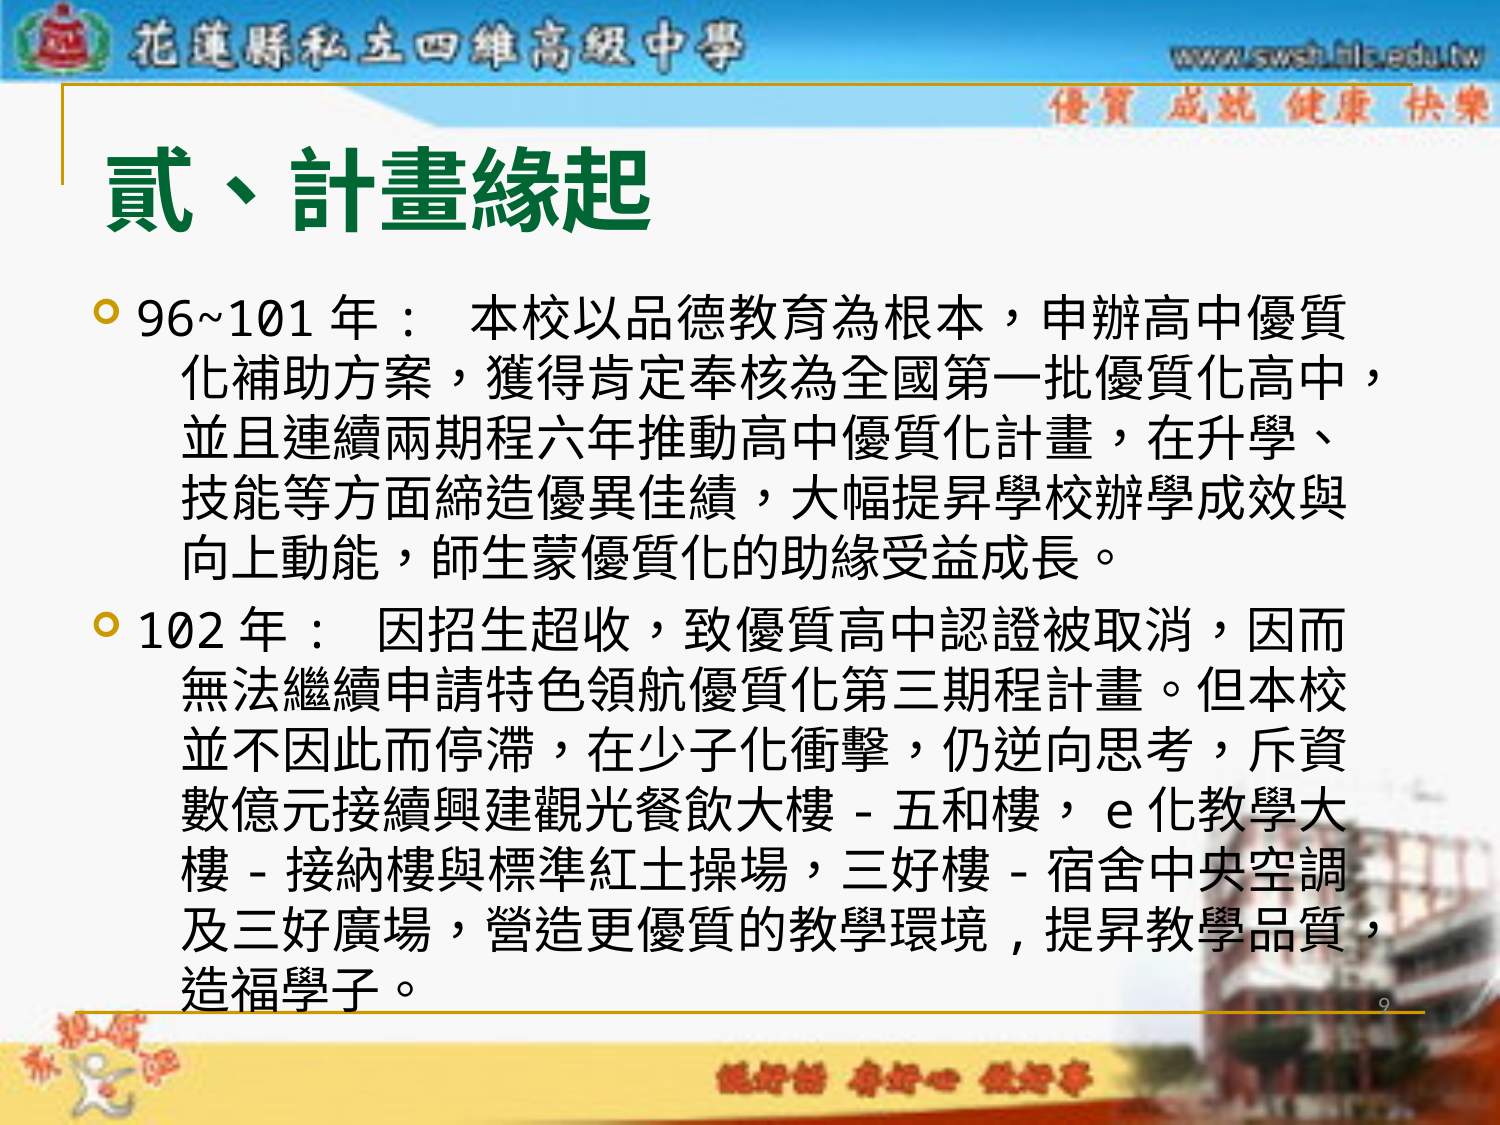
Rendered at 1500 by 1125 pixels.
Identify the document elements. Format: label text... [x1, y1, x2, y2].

title 貳、計畫緣起 [88, 125, 1270, 278]
text_box 96~101年: 本校以品德教育為根本，申辦高中優質化補助方案，獲得肯定奉核為全國第一批優質化高中，並且連續兩期程六年推動高中優質化計畫，在升學、技能等方面締造優異佳績，大幅提昇學校辦學成效與向上動能，師生蒙優質化的助緣受益成長。 102年: 因招生超收，致優質高中認證被取消，因而無法繼續申請特色領航優質化第三期程計畫。但本校並不因此而停滯，在少子化衝擊，仍逆向思考，斥資數億元接續興建觀光餐飲大樓-五和樓，e化教學大樓-接納樓與標準紅土操場，三好樓-宿舍中央空調及三好廣場，營造更優質的教學環境,提昇教學品質，造福學子。 [75, 278, 1364, 974]
text_box 8 [1333, 941, 1434, 1027]
